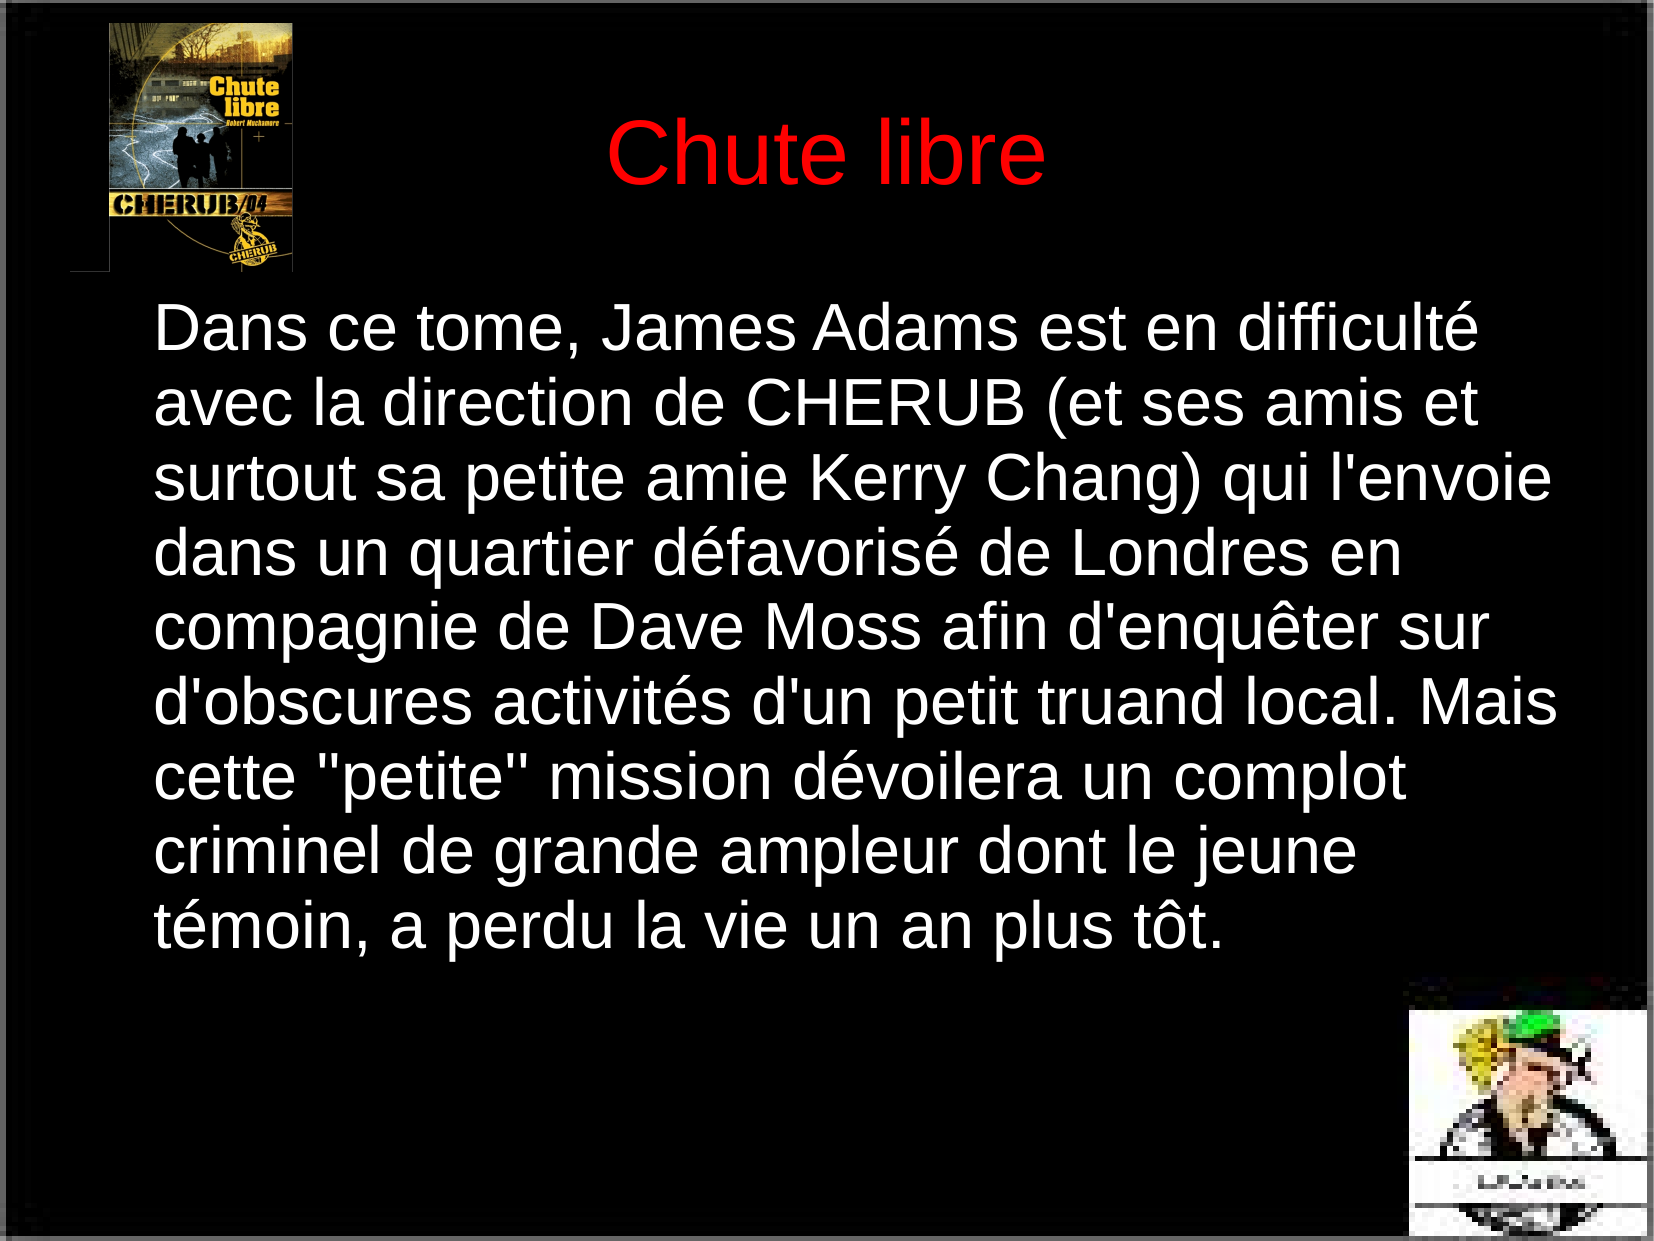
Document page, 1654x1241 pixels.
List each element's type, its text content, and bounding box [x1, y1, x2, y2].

list Dans ce tome, James Adams est en difficulté avec la direction de CHERUB (et ses amis et surtout sa petite amie Kerry Chang) qui l'envoie dans un quartier défavorisé de Londres en compagnie de Dave Moss afin d'enquêter sur d'obscures activités d'un petit truand local. Mais cette ''petite'' mission dévoilera un complot criminel de grande ampleur dont le jeune témoin, a perdu la vie un an plus tôt. [82, 290, 1571, 1010]
title Chute libre [331, 49, 1571, 257]
picture [0, 0, 1654, 1241]
